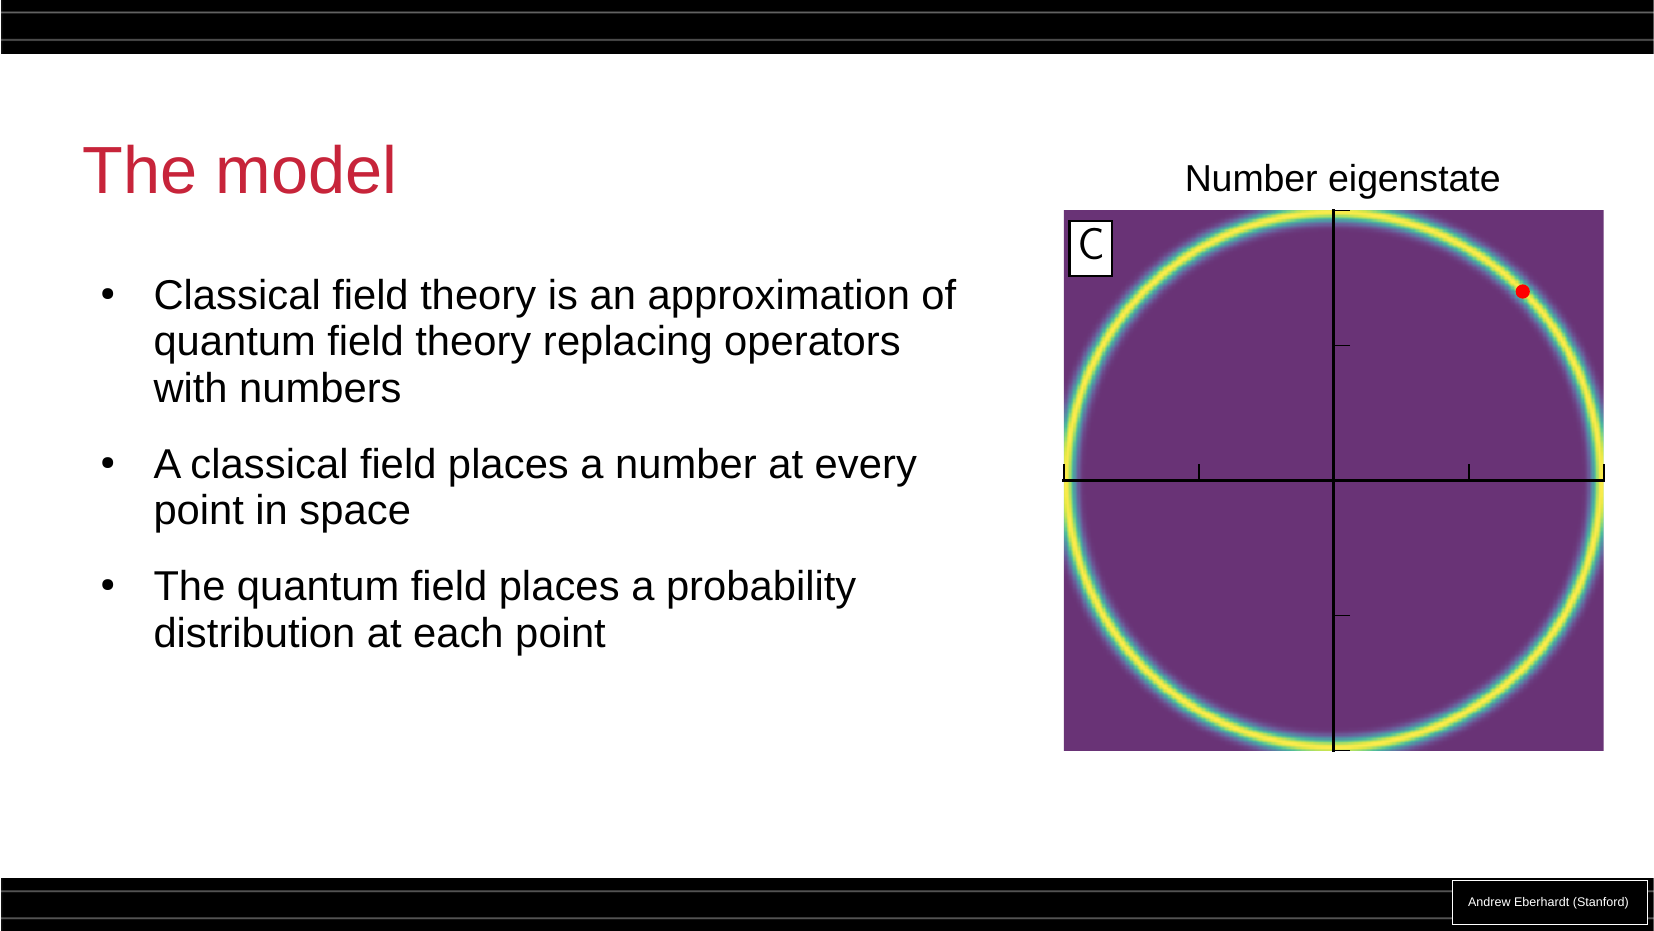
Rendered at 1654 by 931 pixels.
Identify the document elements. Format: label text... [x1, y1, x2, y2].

text_box Andrew Eberhardt (Stanford) [1452, 880, 1648, 925]
list Classical field theory is an approximation of quantum field theory replacing operators with numbers A classical field places a number at every point in space The quantum field places a probability distribution at each point [82, 271, 961, 851]
picture [1, 878, 1654, 931]
picture [1, 0, 1654, 54]
picture [1049, 195, 1620, 766]
text_box Number eigenstate [1170, 150, 1531, 211]
title The model [82, 92, 1571, 249]
